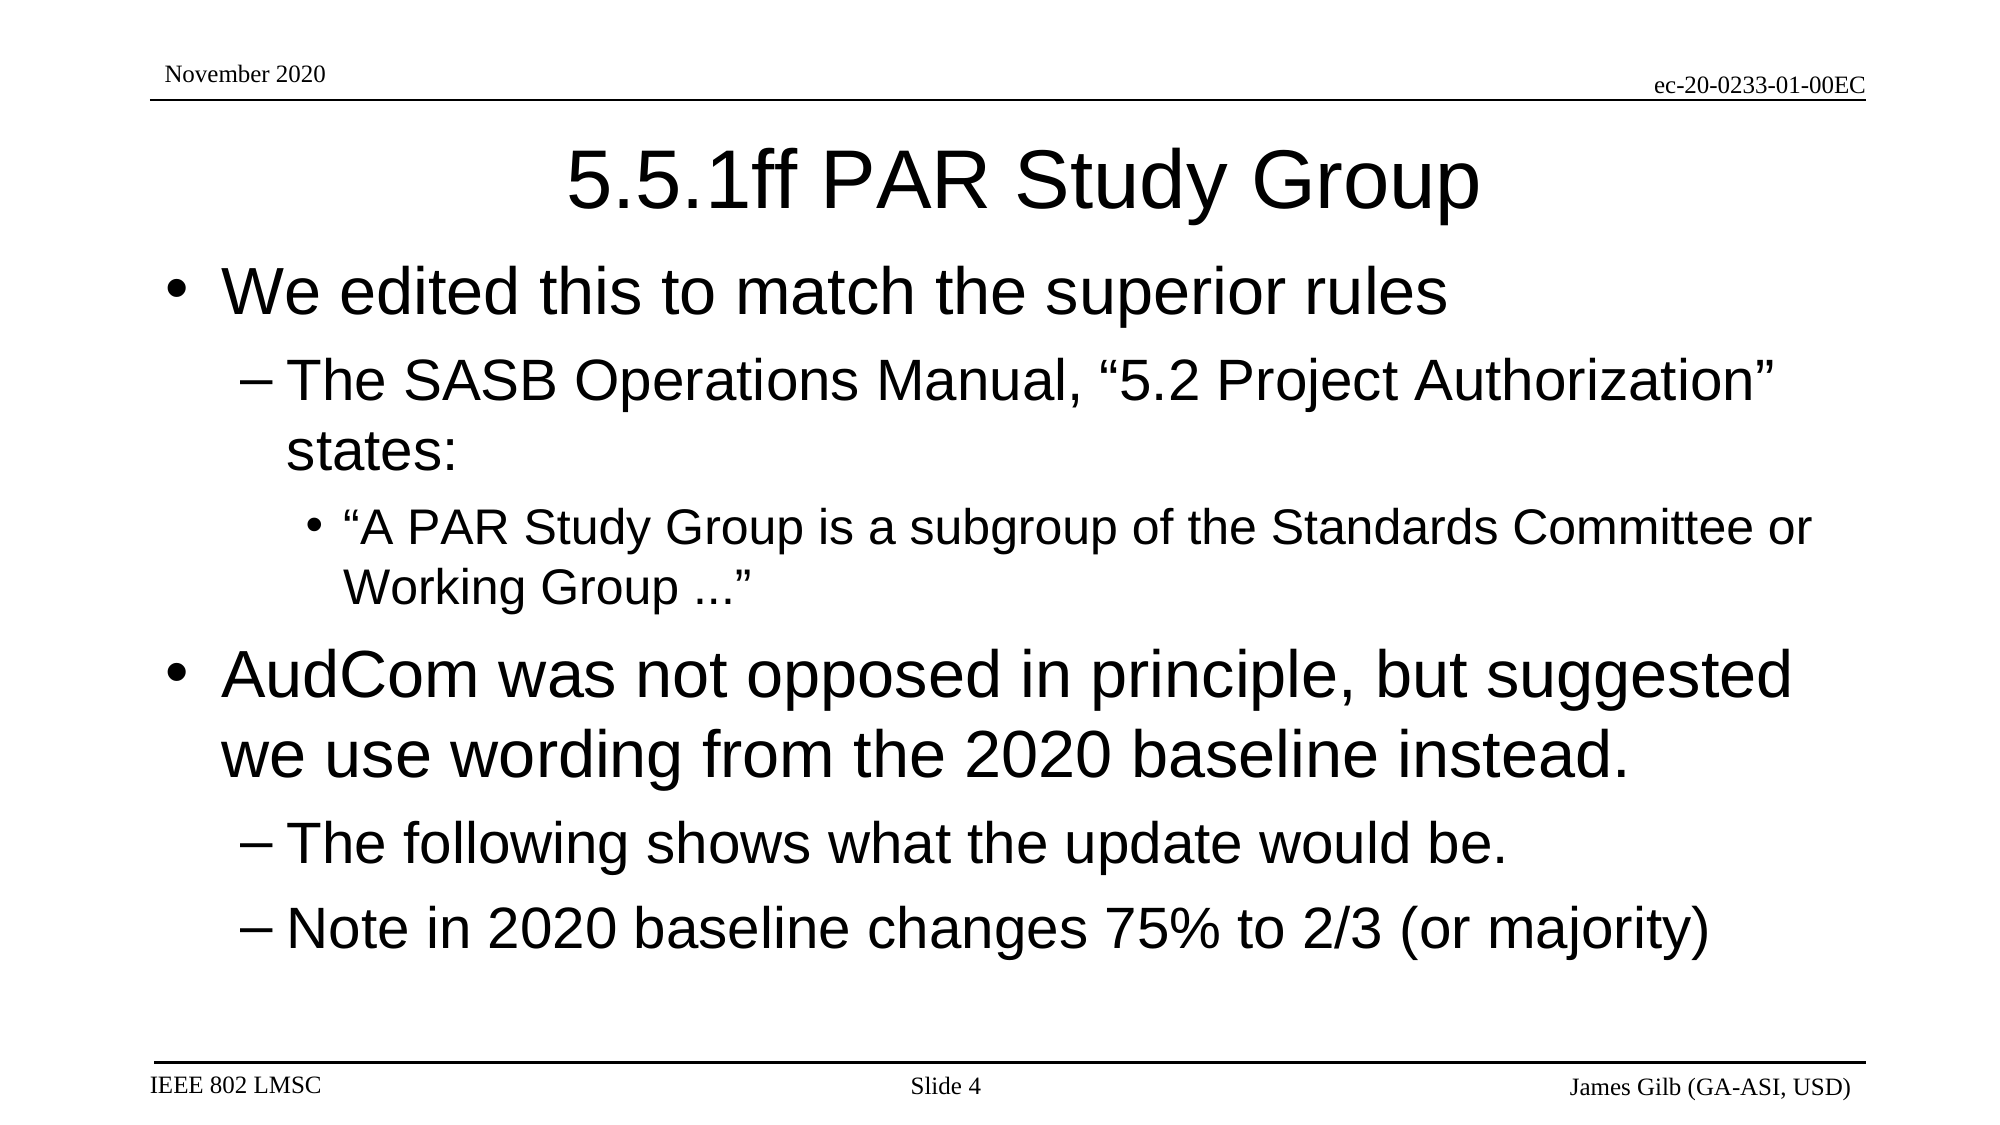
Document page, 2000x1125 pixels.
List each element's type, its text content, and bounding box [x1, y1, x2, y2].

list We edited this to match the superior rules The SASB Operations Manual, “5.2 Project Authorization” states: “A PAR Study Group is a subgroup of the Standards Committee or Working Group ...” AudCom was not opposed in principle, but suggested we use wording from the 2020 baseline instead. The following shows what the update would be. Note in 2020 baseline changes 75% to 2/3 (or majority) [149, 239, 1900, 1051]
title 5.5.1ff PAR Study Group [149, 112, 1900, 238]
